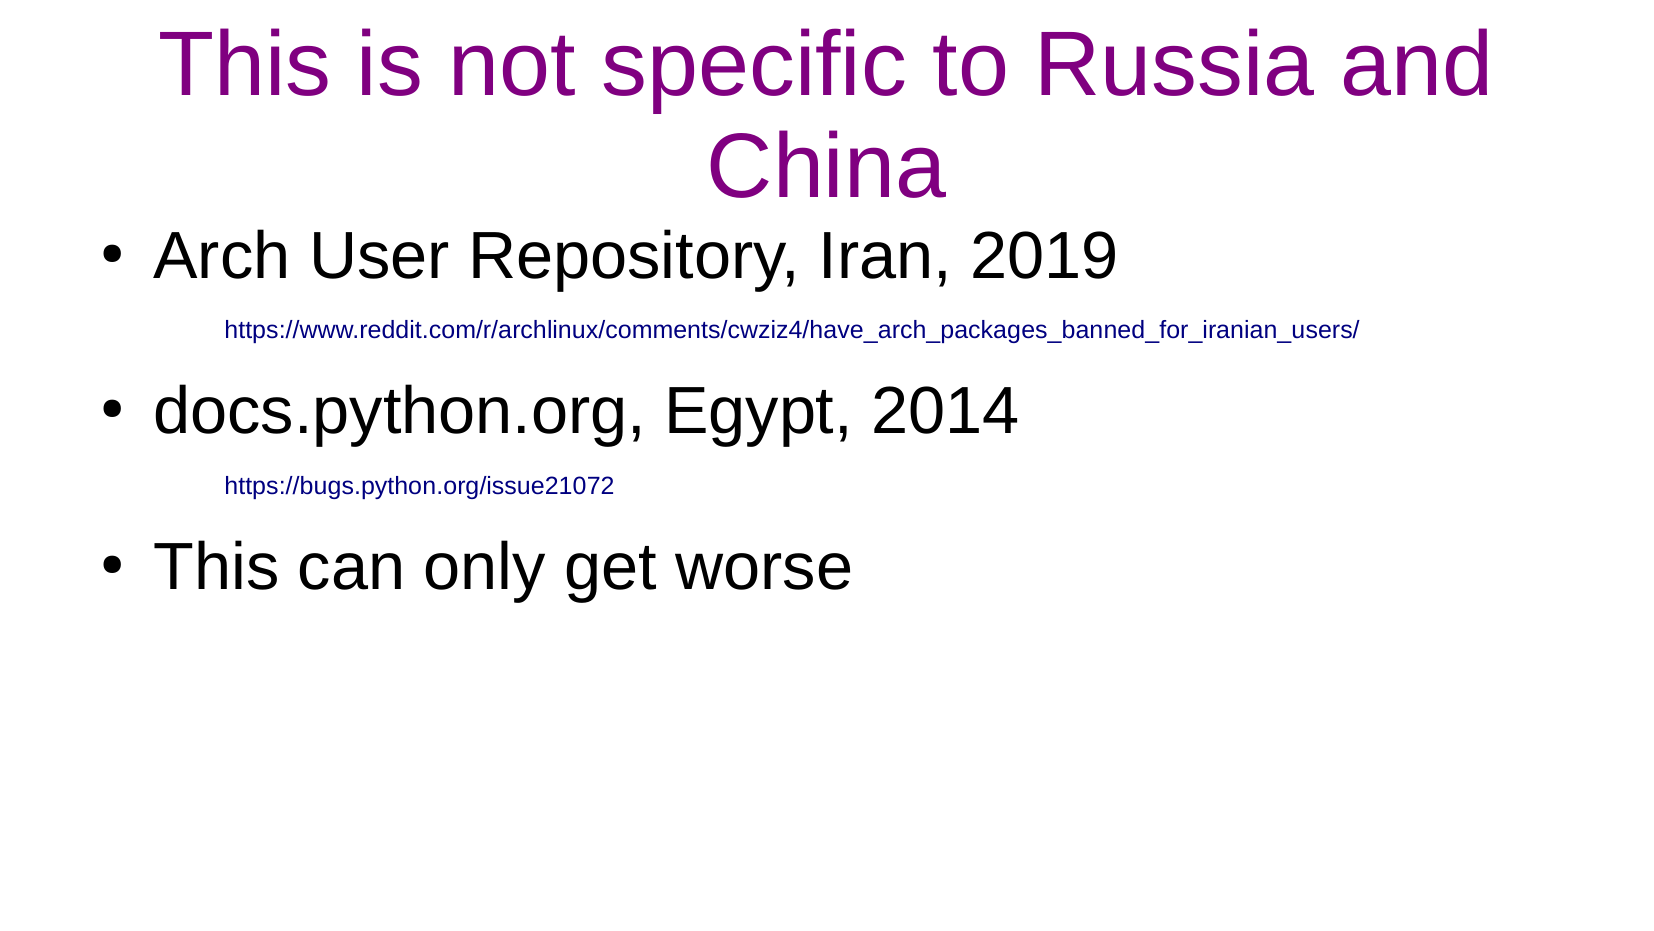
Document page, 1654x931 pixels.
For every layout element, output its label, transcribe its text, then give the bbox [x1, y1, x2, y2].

title This is not specific to Russia and China [82, 0, 1571, 217]
list Arch User Repository, Iran, 2019 https://www.reddit.com/r/archlinux/comments/cwziz4/have_arch_packages_banned_for_iranian_users/ docs.python.org, Egypt, 2014 https://bugs.python.org/issue21072 This can only get worse [82, 217, 1571, 757]
